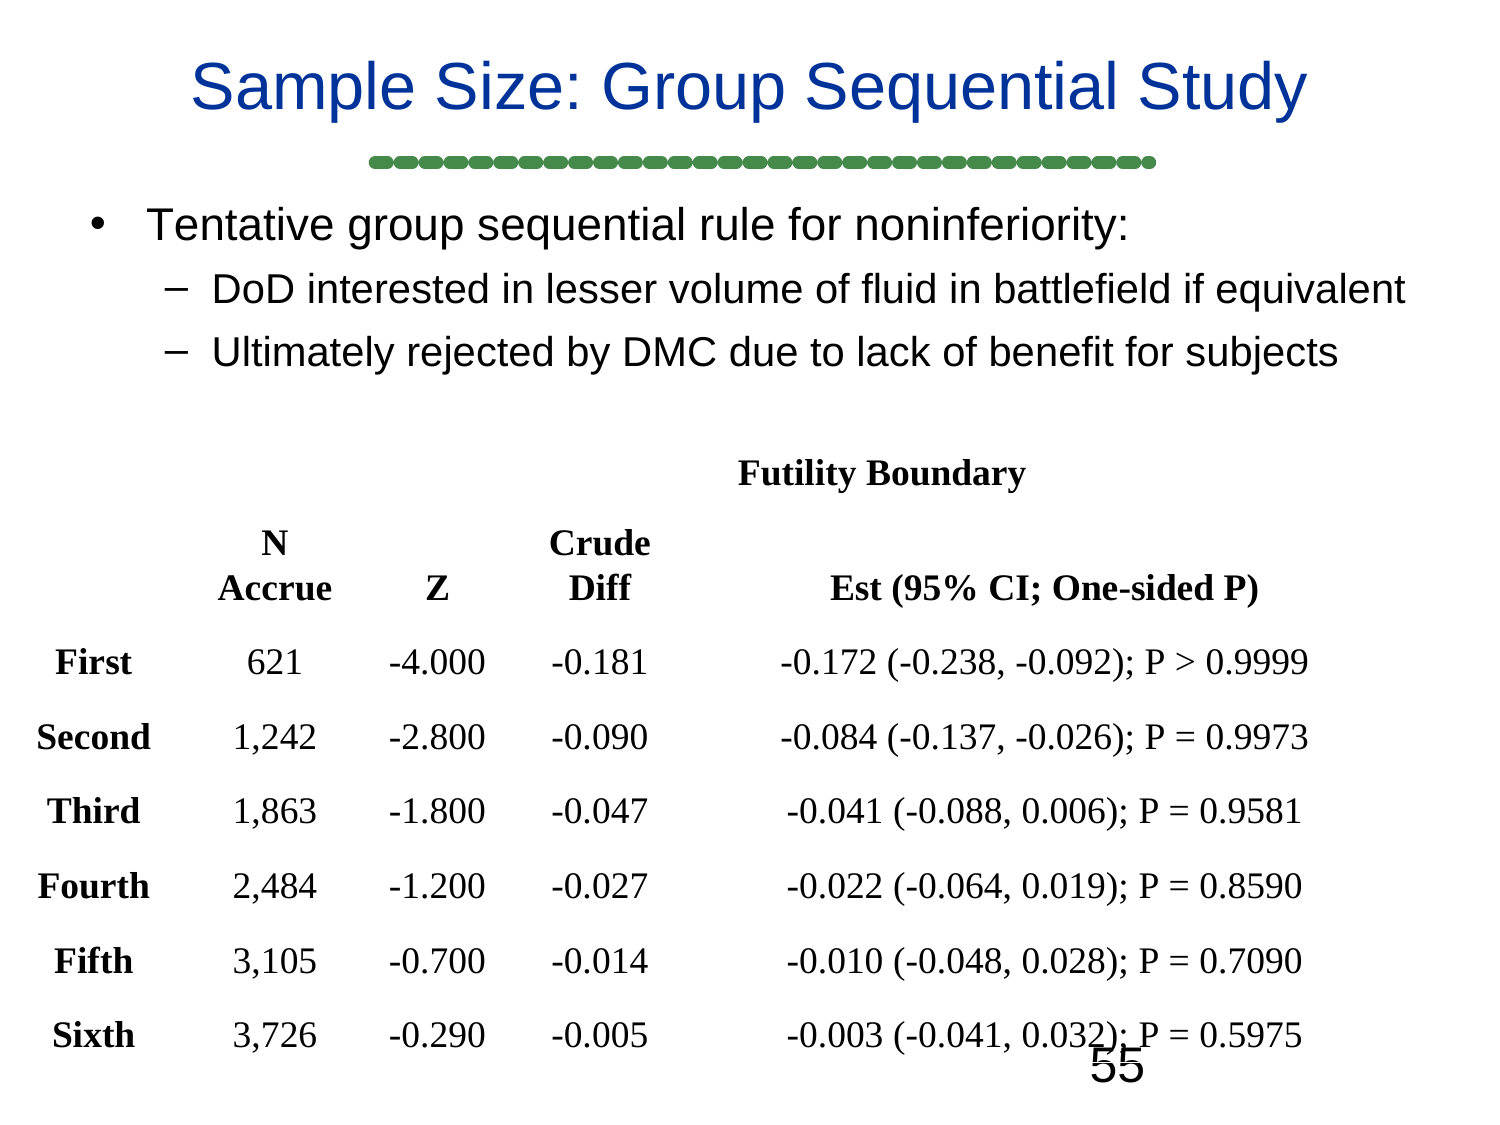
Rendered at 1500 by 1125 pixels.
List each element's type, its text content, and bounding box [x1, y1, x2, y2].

table_header [188, 426, 362, 500]
table_cell -1.800 [363, 765, 512, 839]
table_cell 3,726 [188, 988, 362, 1062]
table_cell -0.181 [513, 616, 687, 690]
table_cell N Accrue [188, 500, 362, 615]
table_cell 1,863 [188, 765, 362, 839]
table_cell -1.200 [363, 839, 512, 914]
table_cell Sixth [1, 988, 187, 1062]
table_cell -0.700 [363, 914, 512, 988]
table_cell Second [1, 690, 187, 765]
table_cell -0.010 (-0.048, 0.028); P = 0.7090 [688, 914, 1402, 988]
table_cell 621 [188, 616, 362, 690]
table_cell -2.800 [363, 690, 512, 765]
table_cell -0.005 [513, 988, 687, 1062]
table_cell -0.041 (-0.088, 0.006); P = 0.9581 [688, 765, 1402, 839]
title Sample Size: Group Sequential Study [37, 24, 1463, 141]
table_cell 2,484 [188, 839, 362, 914]
table_cell -0.290 [363, 988, 512, 1062]
table_header [1, 426, 187, 615]
table_cell -0.084 (-0.137, -0.026); P = 0.9973 [688, 690, 1402, 765]
table_header Futility Boundary [363, 426, 1402, 500]
table_cell Crude Diff [513, 501, 687, 615]
table_cell -0.172 (-0.238, -0.092); P > 0.9999 [688, 616, 1402, 690]
table_cell Fourth [1, 839, 187, 914]
table_cell Est (95% CI; One-sided P) [688, 501, 1402, 615]
list Tentative group sequential rule for noninferiority: DoD interested in lesser volume of fluid in battlefield if equivalent Ultimately rejected by DMC due to lack of benefit for subjects [75, 187, 1426, 1050]
table_cell Z [363, 501, 512, 615]
table_cell -0.047 [513, 765, 687, 839]
table_cell 1,242 [188, 690, 362, 765]
table_cell Third [1, 765, 187, 839]
table_cell -0.090 [513, 690, 687, 765]
table_cell -0.027 [513, 839, 687, 914]
table_cell 3,105 [188, 914, 362, 988]
table_cell First [1, 616, 187, 690]
table_cell -0.003 (-0.041, 0.032); P = 0.5975 [688, 988, 1402, 1062]
table_cell -0.014 [513, 914, 687, 988]
table_cell -4.000 [363, 616, 512, 690]
table_cell Fifth [1, 914, 187, 988]
table_cell -0.022 (-0.064, 0.019); P = 0.8590 [688, 839, 1402, 914]
